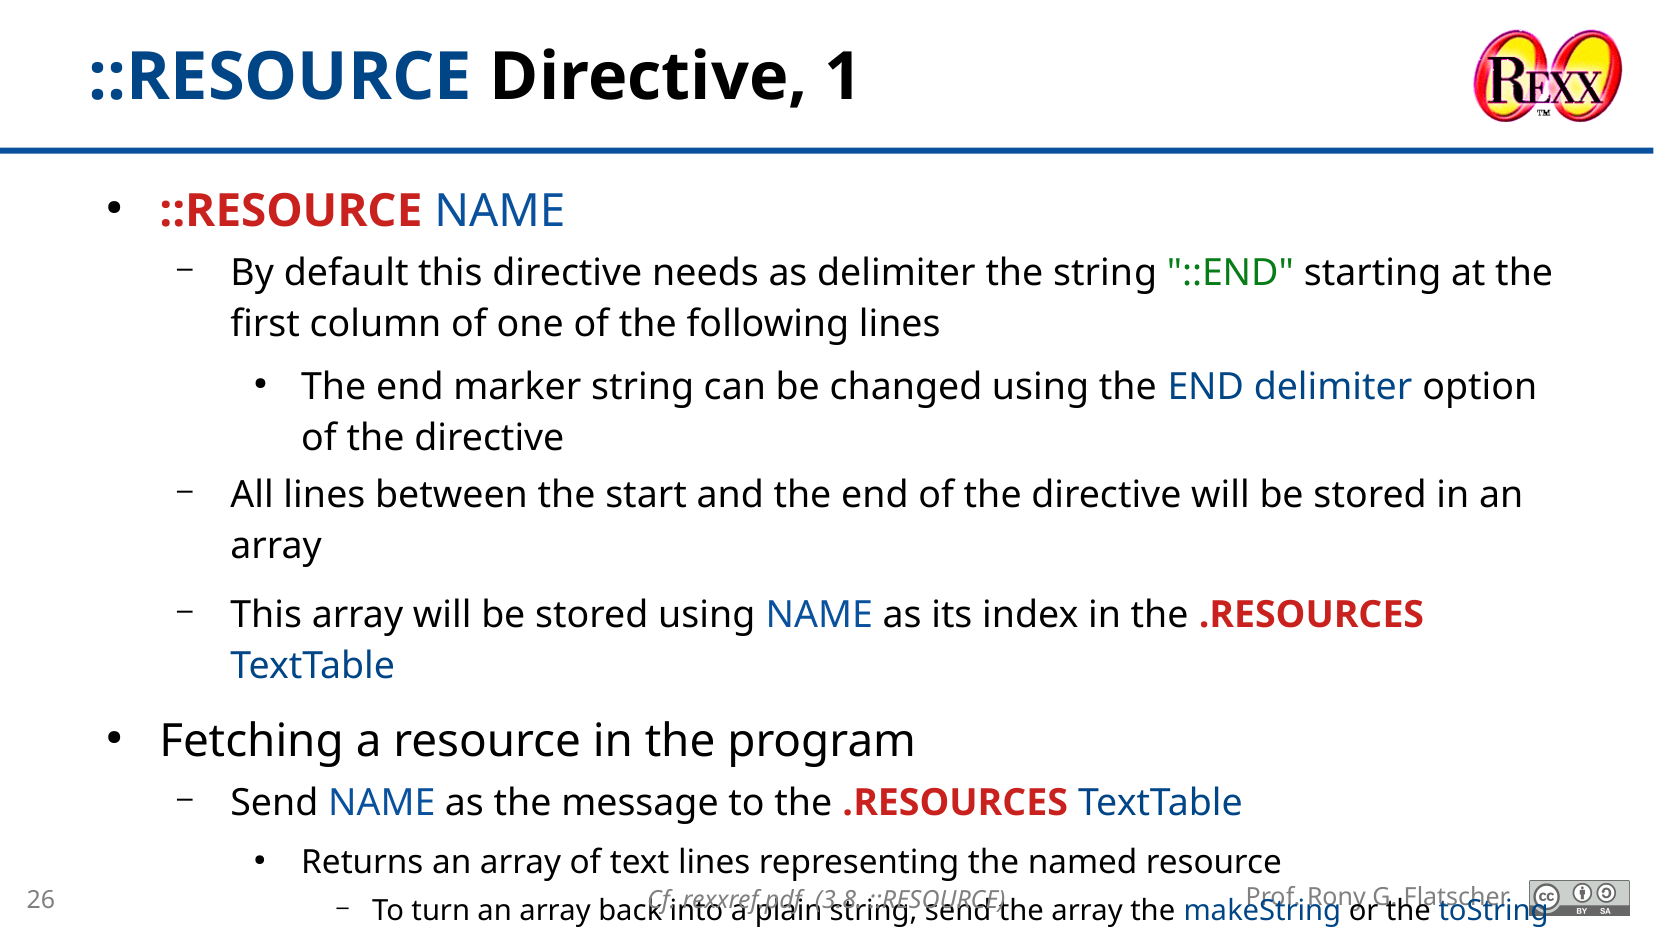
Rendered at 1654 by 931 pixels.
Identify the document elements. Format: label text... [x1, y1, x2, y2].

list ::RESOURCE NAME By default this directive needs as delimiter the string "::END" starting at the first column of one of the following lines The end marker string can be changed using the END delimiter option of the directive All lines between the start and the end of the directive will be stored in an array This array will be stored using NAME as its index in the .RESOURCES TextTable Fetching a resource in the program Send NAME as the message to the .RESOURCES TextTable Returns an array of text lines representing the named resource To turn an array back into a plain string, send the array the makeString or the toString message The SAY keyword statement will automatically request the string representation [88, 177, 1577, 857]
text_box Cf. rexxref.pdf (3.8. ::RESOURCE) [0, 874, 1654, 922]
title ::RESOURCE Directive, 1 [29, 0, 1654, 148]
